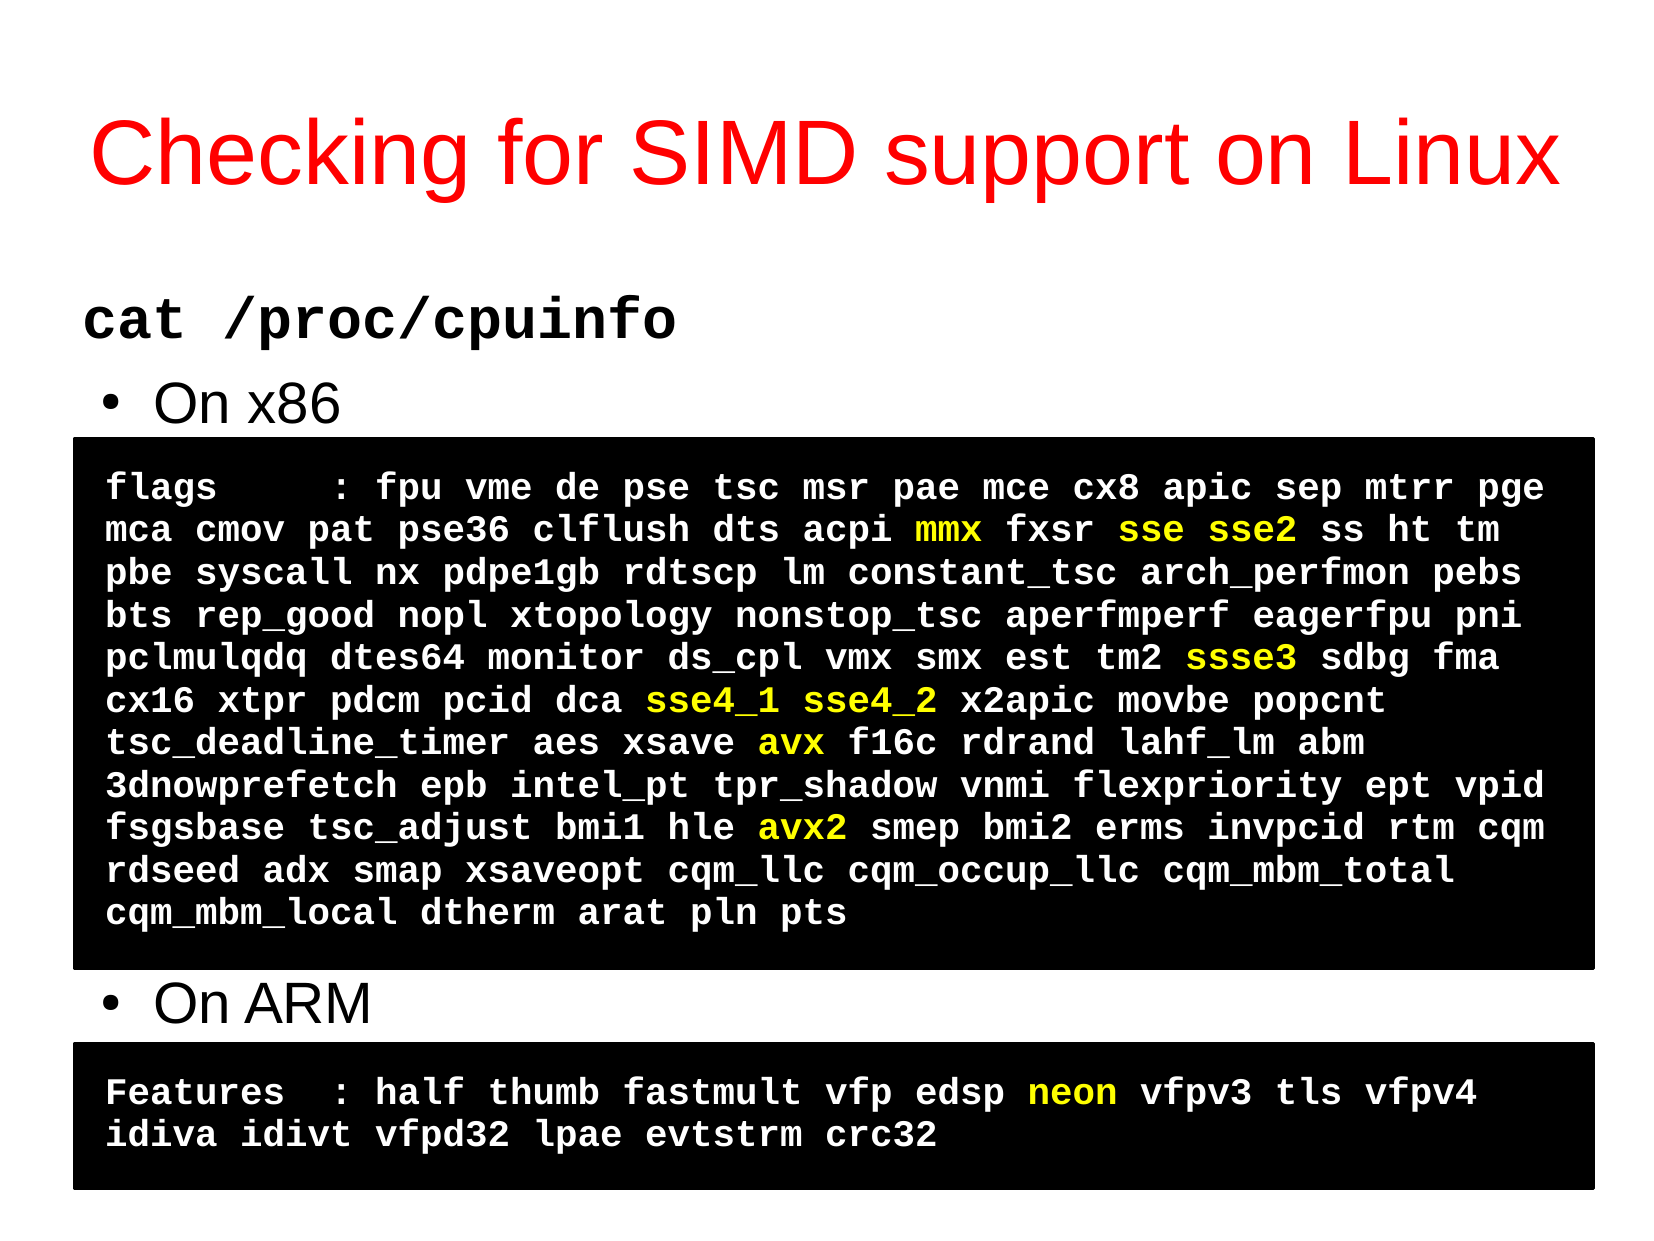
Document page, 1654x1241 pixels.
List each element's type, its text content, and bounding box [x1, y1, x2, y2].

title Checking for SIMD support on Linux [82, 49, 1571, 257]
text_box flags : fpu vme de pse tsc msr pae mce cx8 apic sep mtrr pge mca cmov pat pse36 clflush dts acpi mmx fxsr sse sse2 ss ht tm pbe syscall nx pdpe1gb rdtscp lm constant_tsc arch_perfmon pebs bts rep_good nopl xtopology nonstop_tsc aperfmperf eagerfpu pni pclmulqdq dtes64 monitor ds_cpl vmx smx est tm2 ssse3 sdbg fma cx16 xtpr pdcm pcid dca sse4_1 sse4_2 x2apic movbe popcnt tsc_deadline_timer aes xsave avx f16c rdrand lahf_lm abm 3dnowprefetch epb intel_pt tpr_shadow vnmi flexpriority ept vpid fsgsbase tsc_adjust bmi1 hle avx2 smep bmi2 erms invpcid rtm cqm rdseed adx smap xsaveopt cqm_llc cqm_occup_llc cqm_mbm_total cqm_mbm_local dtherm arat pln pts [75, 438, 1594, 969]
list cat /proc/cpuinfo On x86 On ARM [82, 970, 1571, 1042]
text_box Features : half thumb fastmult vfp edsp neon vfpv3 tls vfpv4 idiva idivt vfpd32 lpae evtstrm crc32 [75, 1043, 1594, 1189]
list cat /proc/cpuinfo On x86 On ARM [82, 290, 1571, 437]
